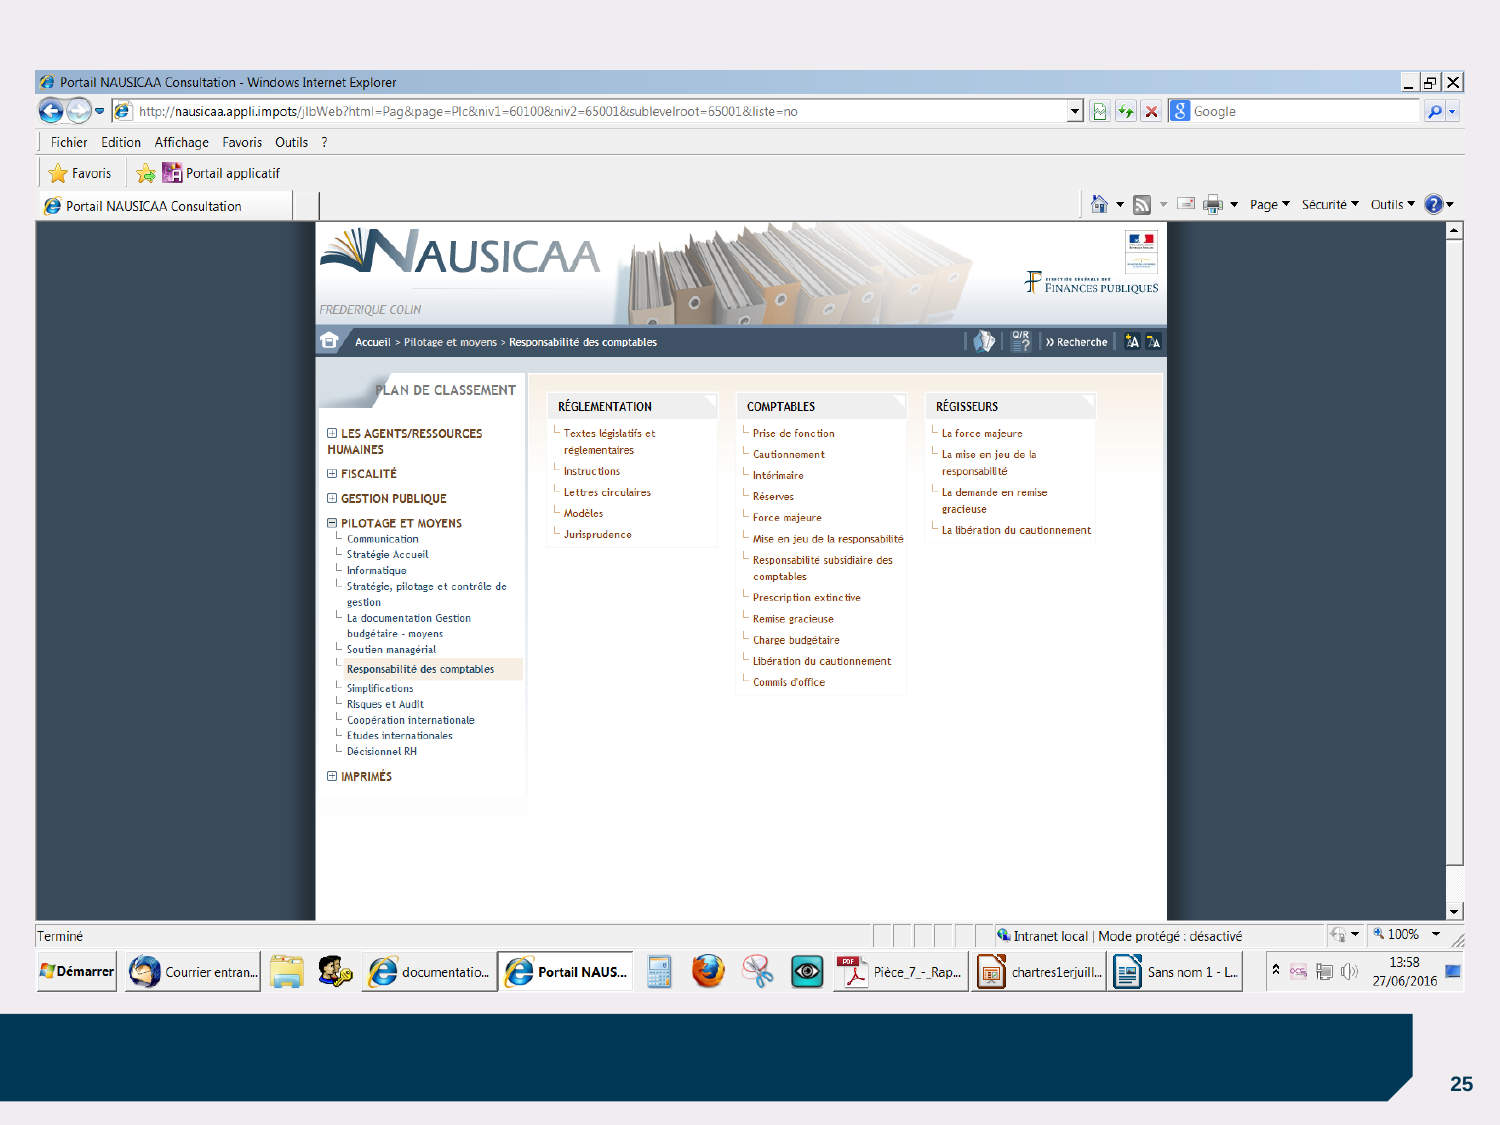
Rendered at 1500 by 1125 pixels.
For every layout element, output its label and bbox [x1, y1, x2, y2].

picture [35, 70, 1465, 993]
